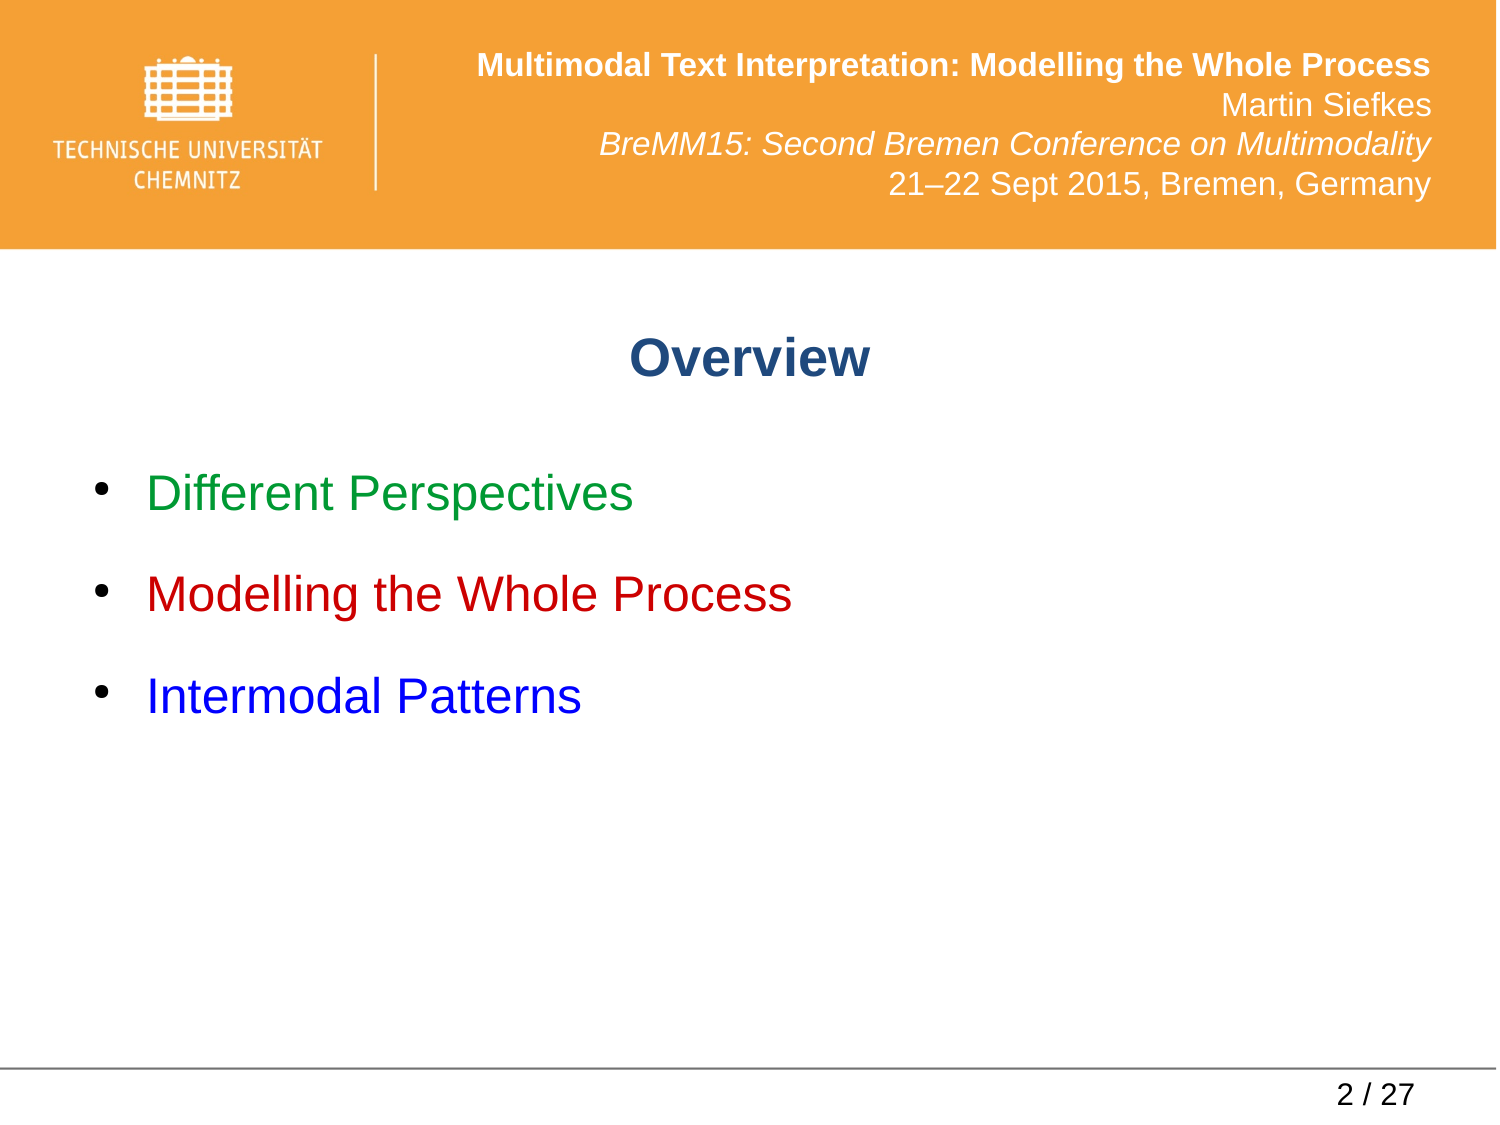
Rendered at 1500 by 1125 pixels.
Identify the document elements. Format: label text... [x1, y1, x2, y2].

text_box Overview [59, 314, 1441, 449]
list Different Perspectives Modelling the Whole Process Intermodal Patterns [75, 460, 1426, 969]
picture [0, 0, 1497, 1125]
list [419, 45, 774, 197]
text_box <Foliennummer> / 27 [1162, 1069, 1500, 1120]
